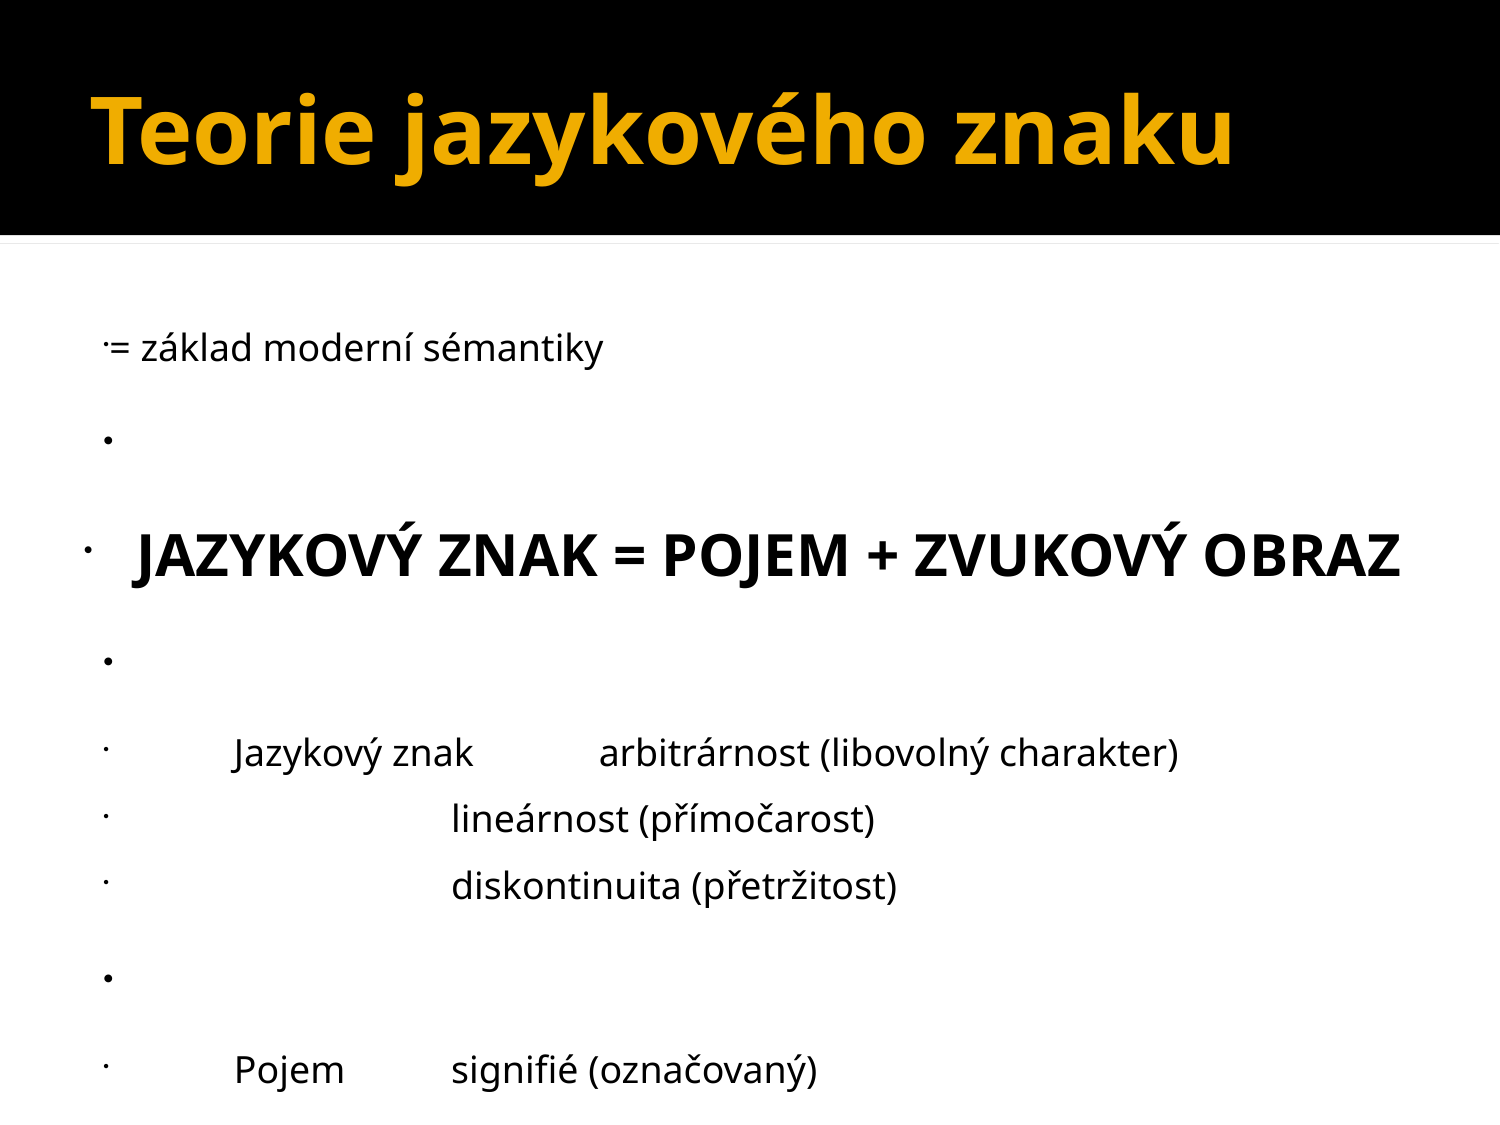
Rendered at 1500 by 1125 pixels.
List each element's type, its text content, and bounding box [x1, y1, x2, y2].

title Teorie jazykového znaku [75, 70, 1426, 186]
list = základ moderní sémantiky JAZYKOVÝ ZNAK = POJEM + ZVUKOVÝ OBRAZ Jazykový znak arbitrárnost (libovolný charakter) lineárnost (přímočarost) diskontinuita (přetržitost) Pojem signifié (označovaný) Zvukový obraz signifiant (označující) [75, 291, 1426, 1125]
